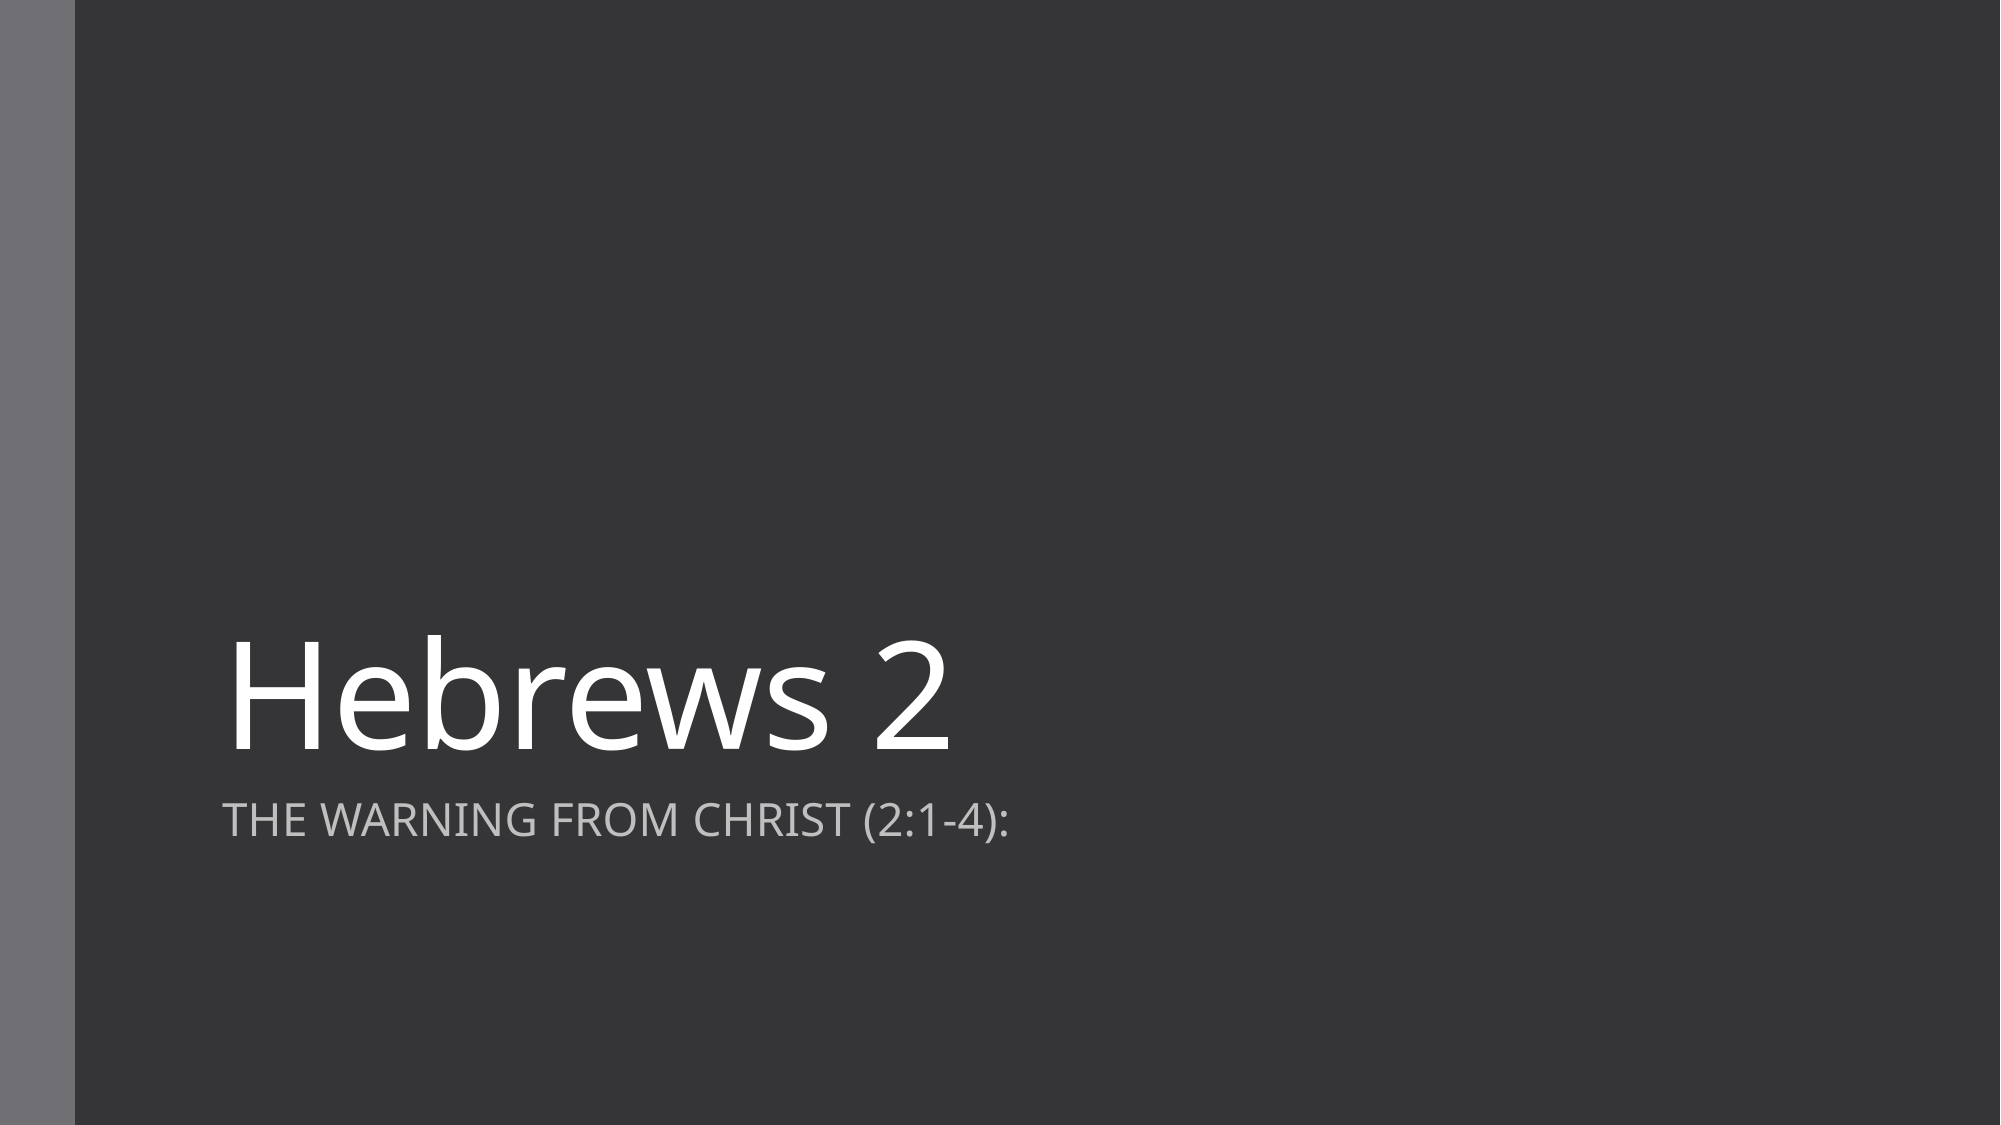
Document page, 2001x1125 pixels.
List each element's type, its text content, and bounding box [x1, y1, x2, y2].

subtitle THE WARNING FROM CHRIST (2:1-4): [206, 787, 1752, 1066]
title Hebrews 2 [206, 124, 1752, 787]
